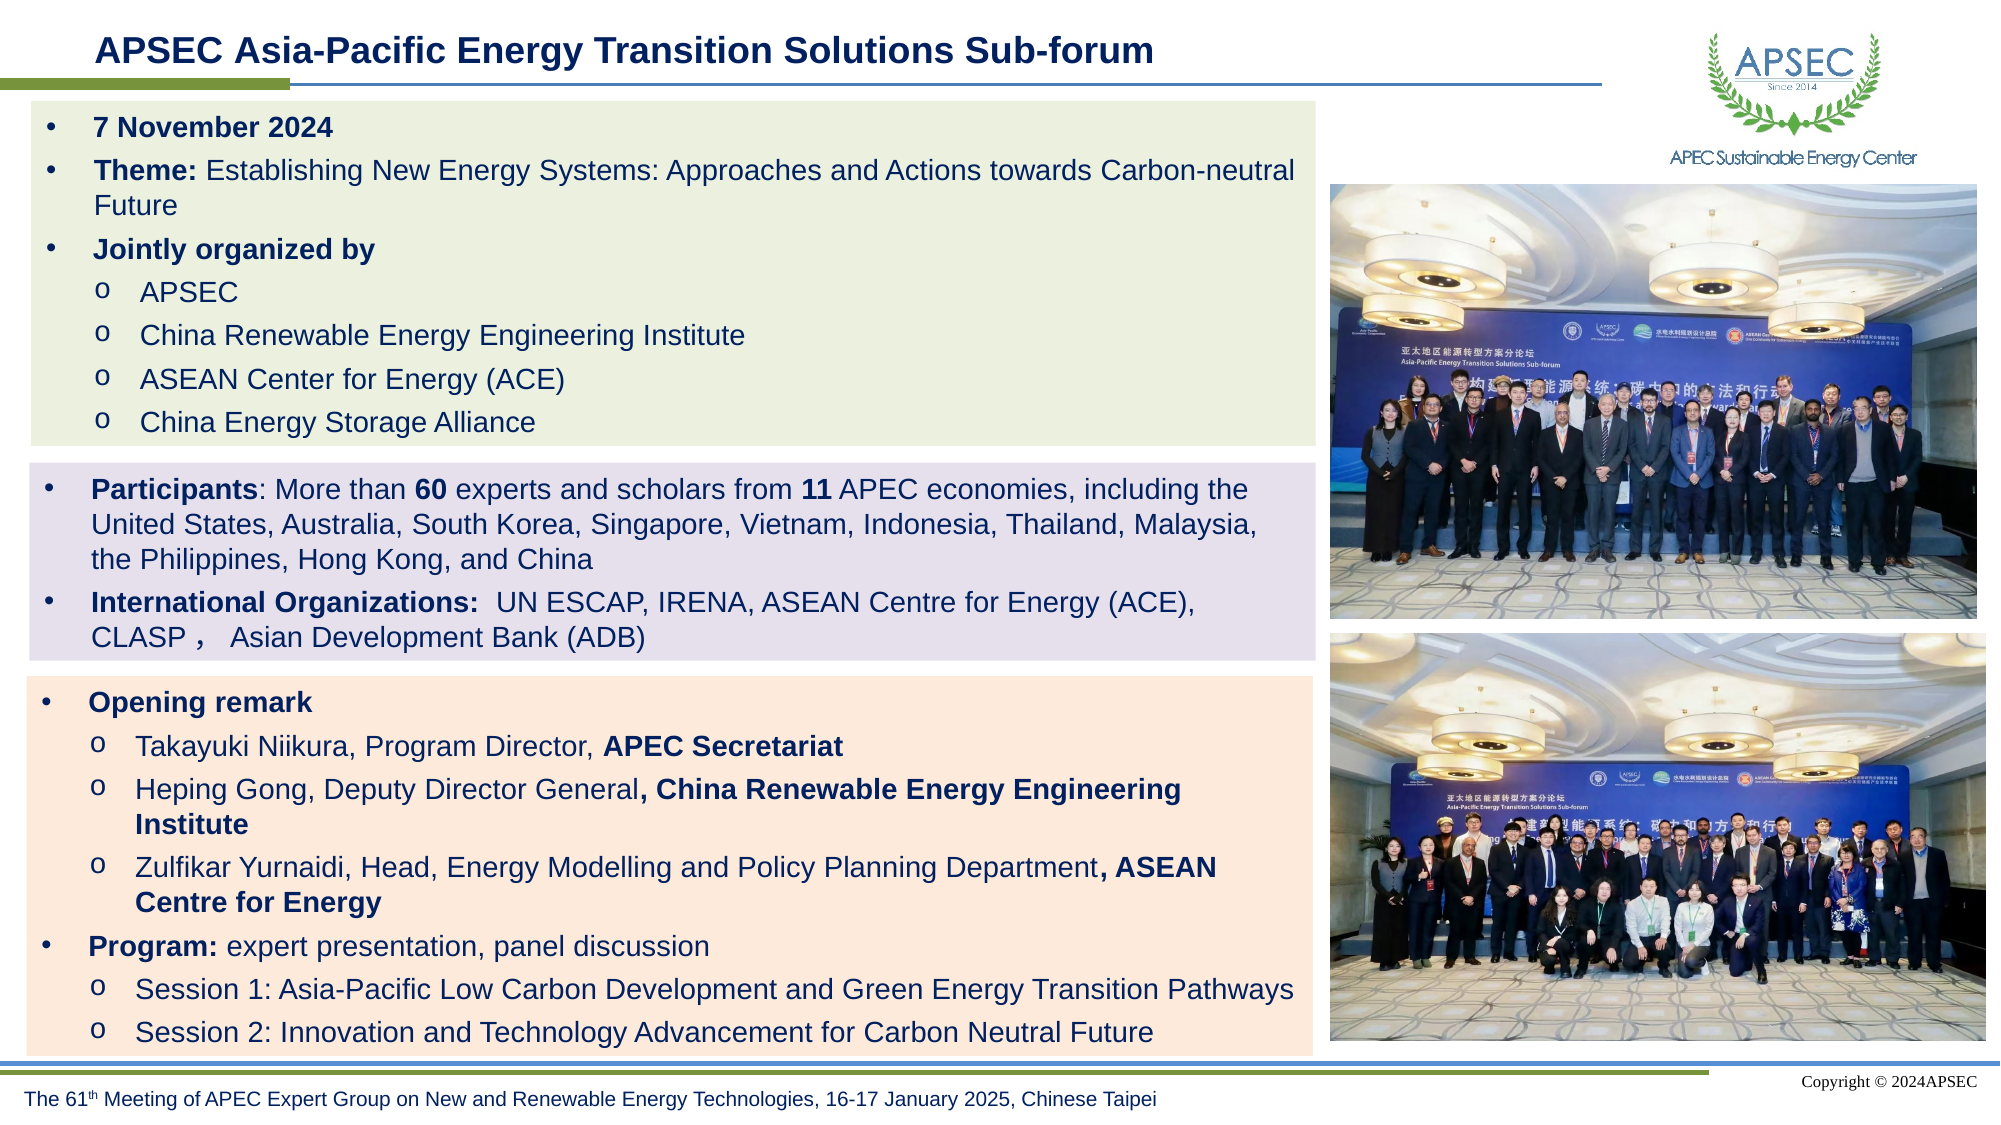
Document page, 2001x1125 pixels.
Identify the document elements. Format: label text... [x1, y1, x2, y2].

text_box Participants: More than 60 experts and scholars from 11 APEC economies, including the United States, Australia, South Korea, Singapore, Vietnam, Indonesia, Thailand, Malaysia, the Philippines, Hong Kong, and China International Organizations: UN ESCAP, IRENA, ASEAN Centre for Energy (ACE), CLASP，Asian Development Bank (ADB) [29, 462, 1316, 661]
text_box 7 November 2024 Theme: Establishing New Energy Systems: Approaches and Actions towards Carbon-neutral Future Jointly organized by APSEC China Renewable Energy Engineering Institute ASEAN Center for Energy (ACE) China Energy Storage Alliance [31, 100, 1316, 446]
picture [1330, 19, 1985, 619]
picture [1330, 633, 1986, 1041]
text_box APSEC Asia-Pacific Energy Transition Solutions Sub-forum [0, 19, 1285, 79]
text_box Opening remark Takayuki Niikura, Program Director, APEC Secretariat Heping Gong, Deputy Director General, China Renewable Energy Engineering Institute Zulfikar Yurnaidi, Head, Energy Modelling and Policy Planning Department, ASEAN Centre for Energy Program: expert presentation, panel discussion Session 1: Asia-Pacific Low Carbon Development and Green Energy Transition Pathways Session 2: Innovation and Technology Advancement for Carbon Neutral Future [26, 676, 1313, 1056]
